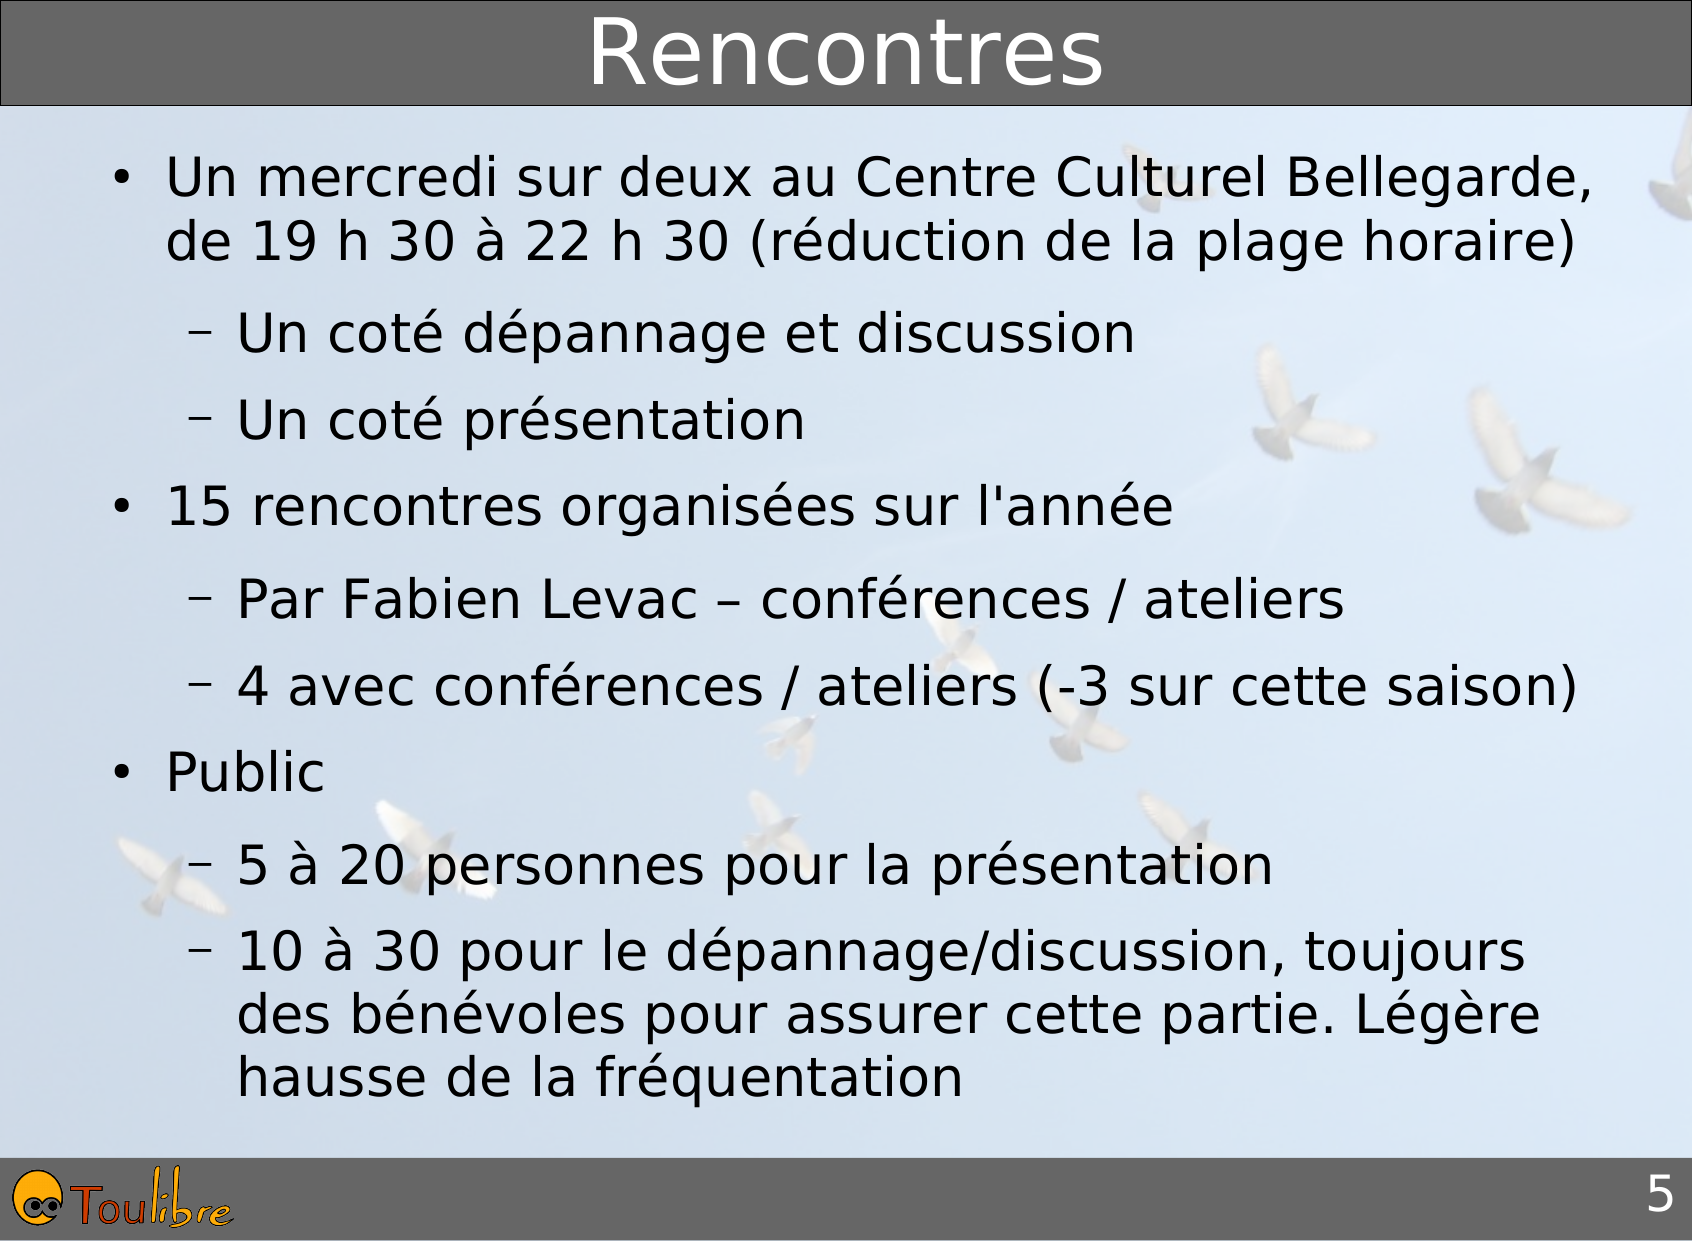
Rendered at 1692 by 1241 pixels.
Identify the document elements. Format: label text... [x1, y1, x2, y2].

list Un mercredi sur deux au Centre Culturel Bellegarde, de 19 h 30 à 22 h 30 (réduction de la plage horaire) Un coté dépannage et discussion Un coté présentation 15 rencontres organisées sur l'année Par Fabien Levac – conférences / ateliers 4 avec conférences / ateliers (-3 sur cette saison) Public 5 à 20 personnes pour la présentation 10 à 30 pour le dépannage/discussion, toujours des bénévoles pour assurer cette partie. Légère hausse de la fréquentation [84, 146, 1608, 1116]
picture [12, 1165, 234, 1228]
title Rencontres [0, 0, 1692, 107]
